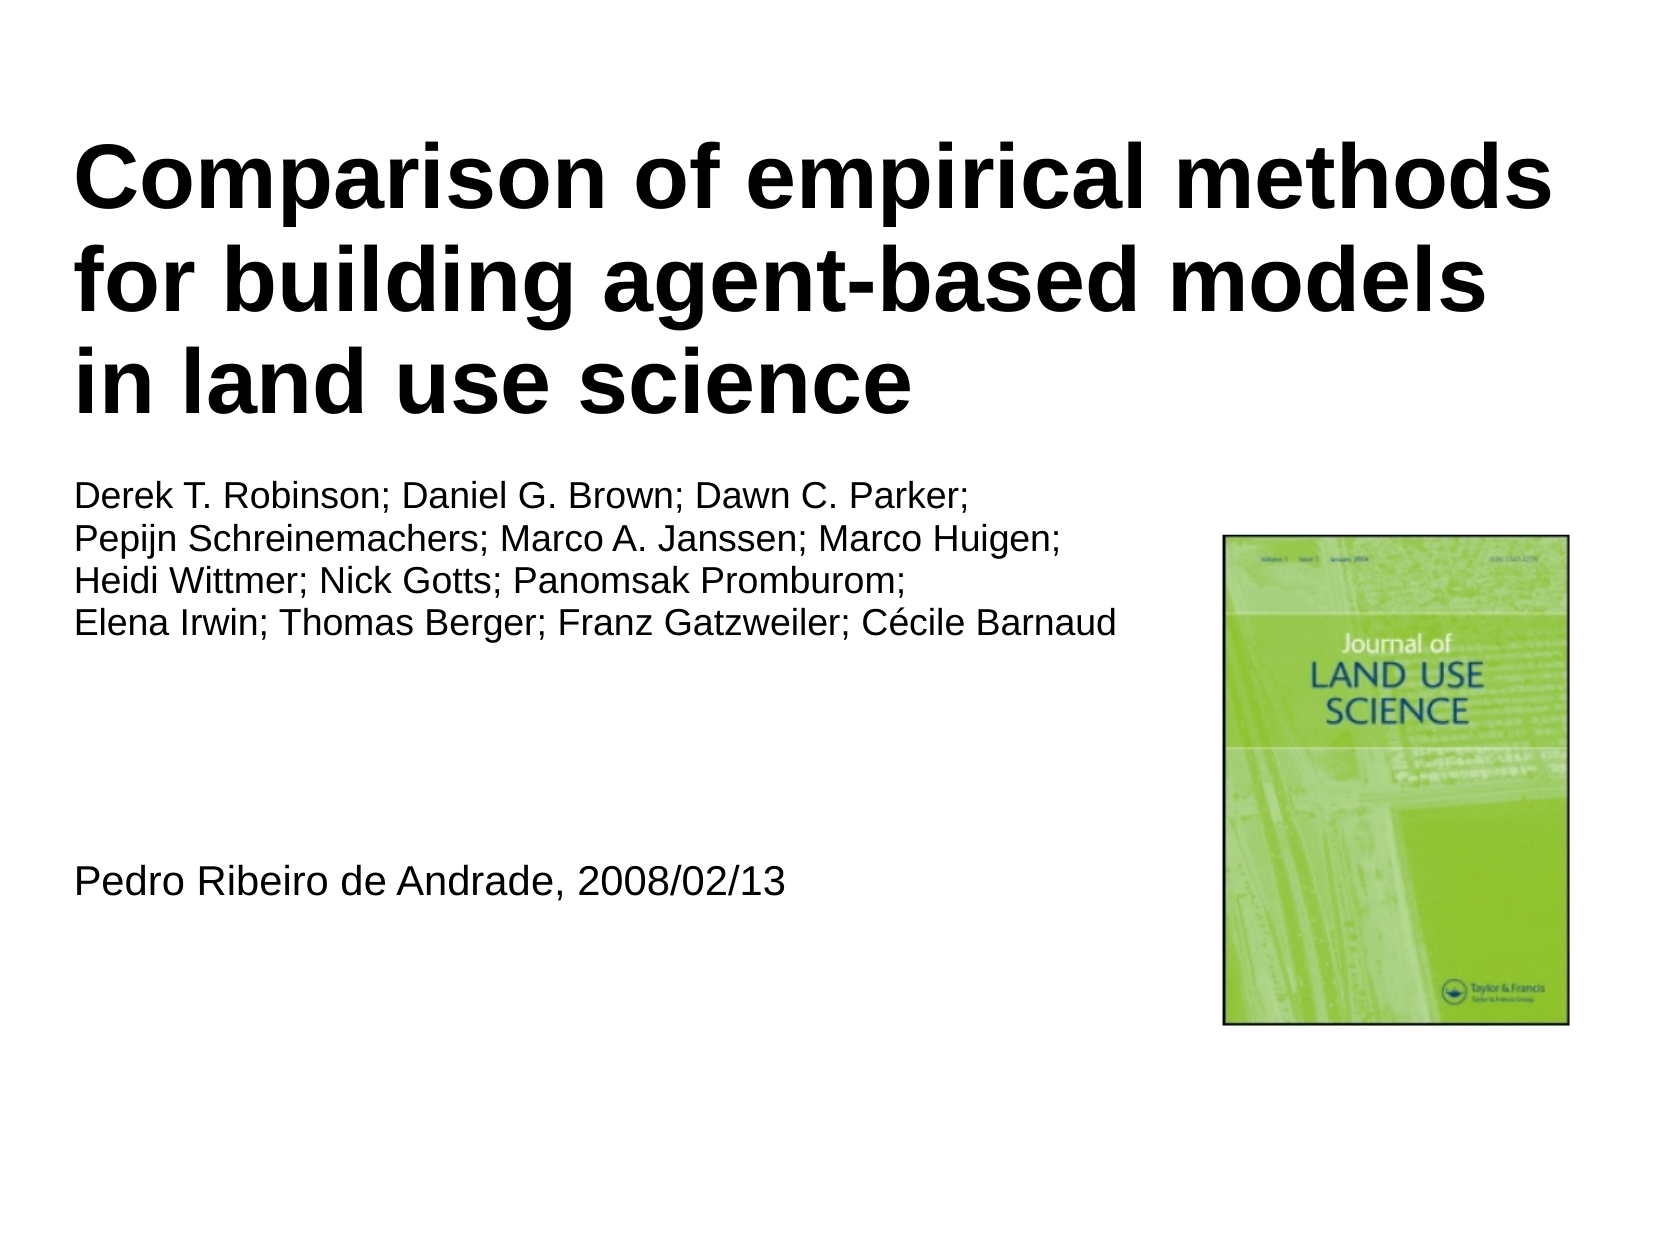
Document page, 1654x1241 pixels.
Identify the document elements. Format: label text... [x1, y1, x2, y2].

text_box Comparison of empirical methods for building agent-based models in land use science Derek T. Robinson; Daniel G. Brown; Dawn C. Parker; Pepijn Schreinemachers; Marco A. Janssen; Marco Huigen; Heidi Wittmer; Nick Gotts; Panomsak Promburom; Elena Irwin; Thomas Berger; Franz Gatzweiler; Cécile Barnaud Pedro Ribeiro de Andrade, 2008/02/13 [59, 118, 1595, 1175]
picture [1217, 531, 1577, 1035]
